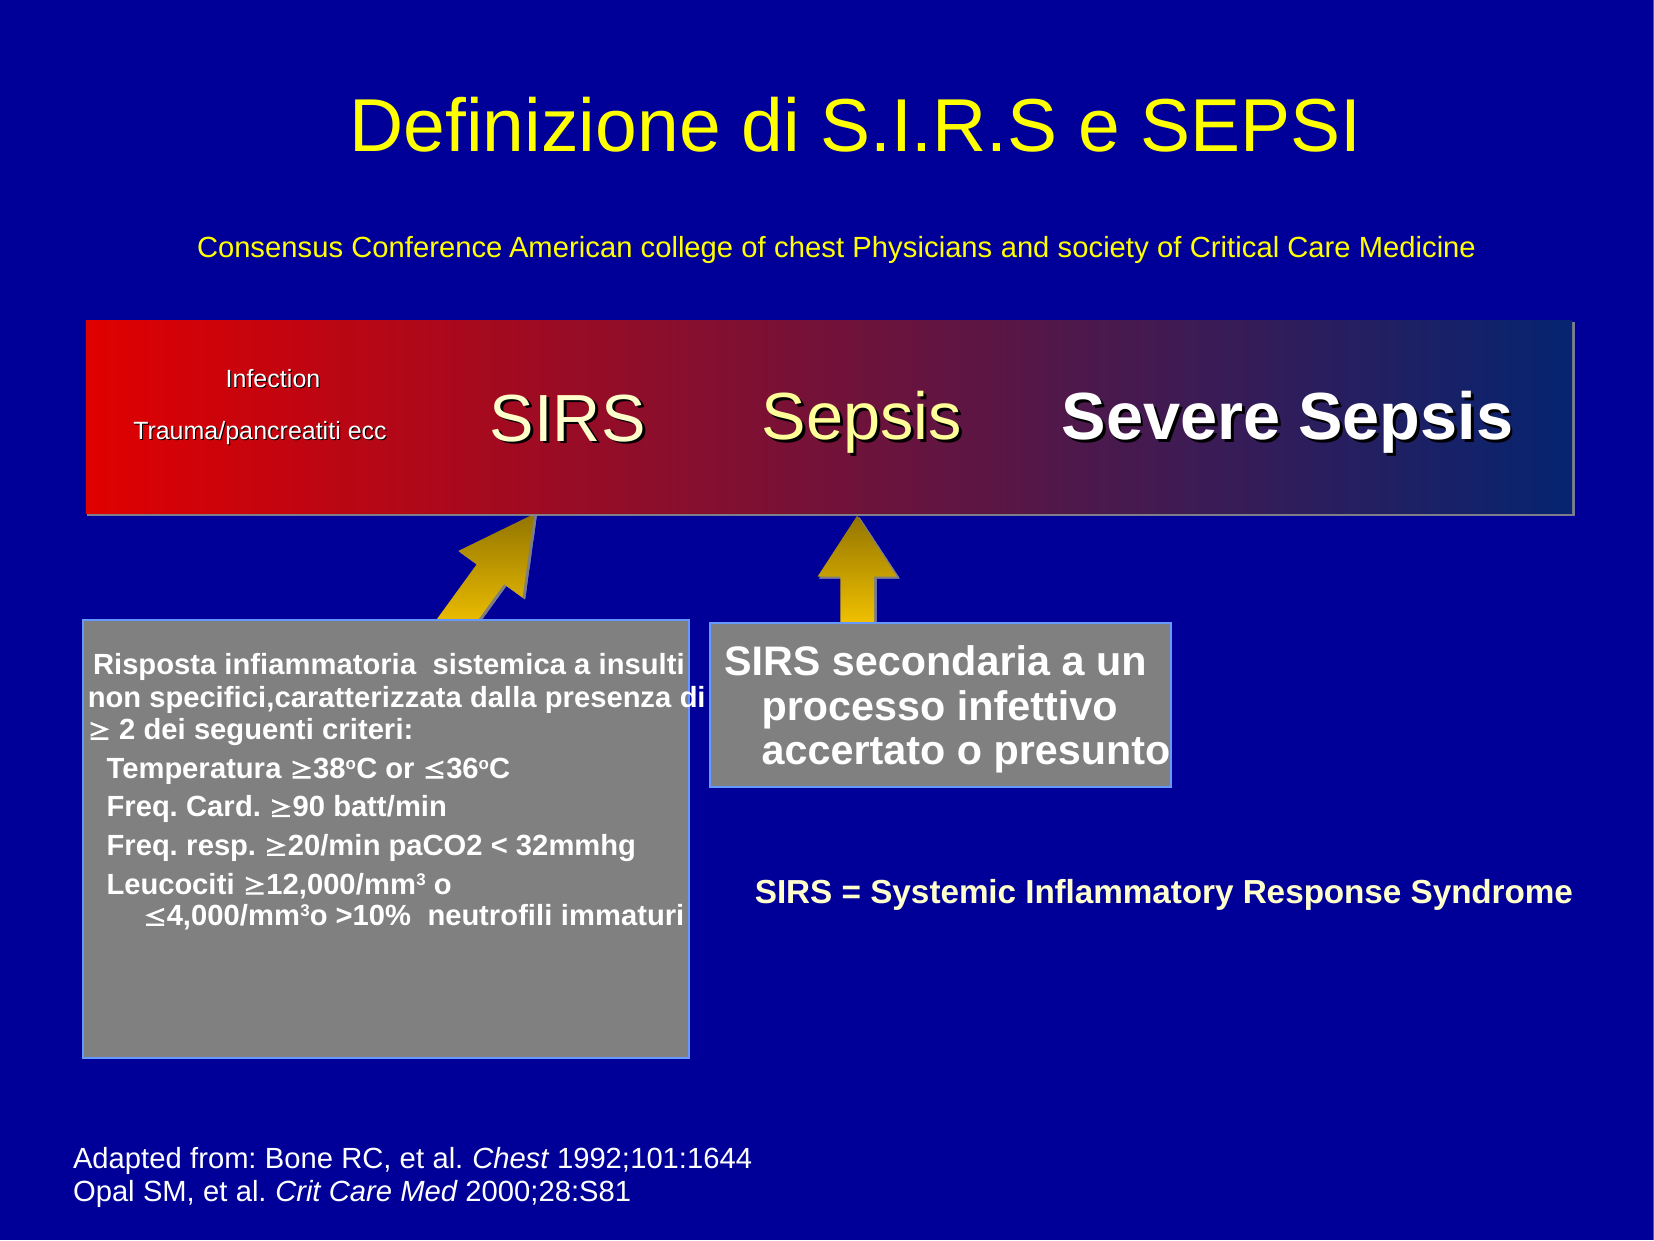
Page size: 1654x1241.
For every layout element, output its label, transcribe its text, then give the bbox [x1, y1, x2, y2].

text_box [82, 320, 1573, 632]
text_box Definizione di S.I.R.S e SEPSI Consensus Conference American college of chest Physicians and society of Critical Care Medicine [97, 68, 1615, 284]
text_box SIRS [416, 374, 720, 459]
text_box [82, 940, 689, 1058]
text_box SIRS secondaria a un processo infettivo accertato o presunto [713, 634, 1213, 793]
text_box Risposta infiammatoria sistemica a insulti non specifici,caratterizzata dalla presenza di  2 dei seguenti criteri: Temperatura 38oC or 36oC Freq. Card. 90 batt/min Freq. resp. 20/min paCO2 < 32mmhg Leucociti 12,000/mm3 o 4,000/mm3o >10% neutrofili immaturi [45, 632, 736, 940]
text_box SIRS = Systemic Inflammatory Response Syndrome [675, 867, 1654, 919]
text_box Adapted from: Bone RC, et al. Chest 1992;101:1644 Opal SM, et al. Crit Care Med 2000;28:S81 [73, 1141, 753, 1209]
text_box Infection Trauma/pancreatiti ecc [108, 361, 438, 446]
text_box Sepsis [710, 373, 1014, 461]
text_box Severe Sepsis [1025, 373, 1550, 461]
text_box [709, 515, 1172, 788]
